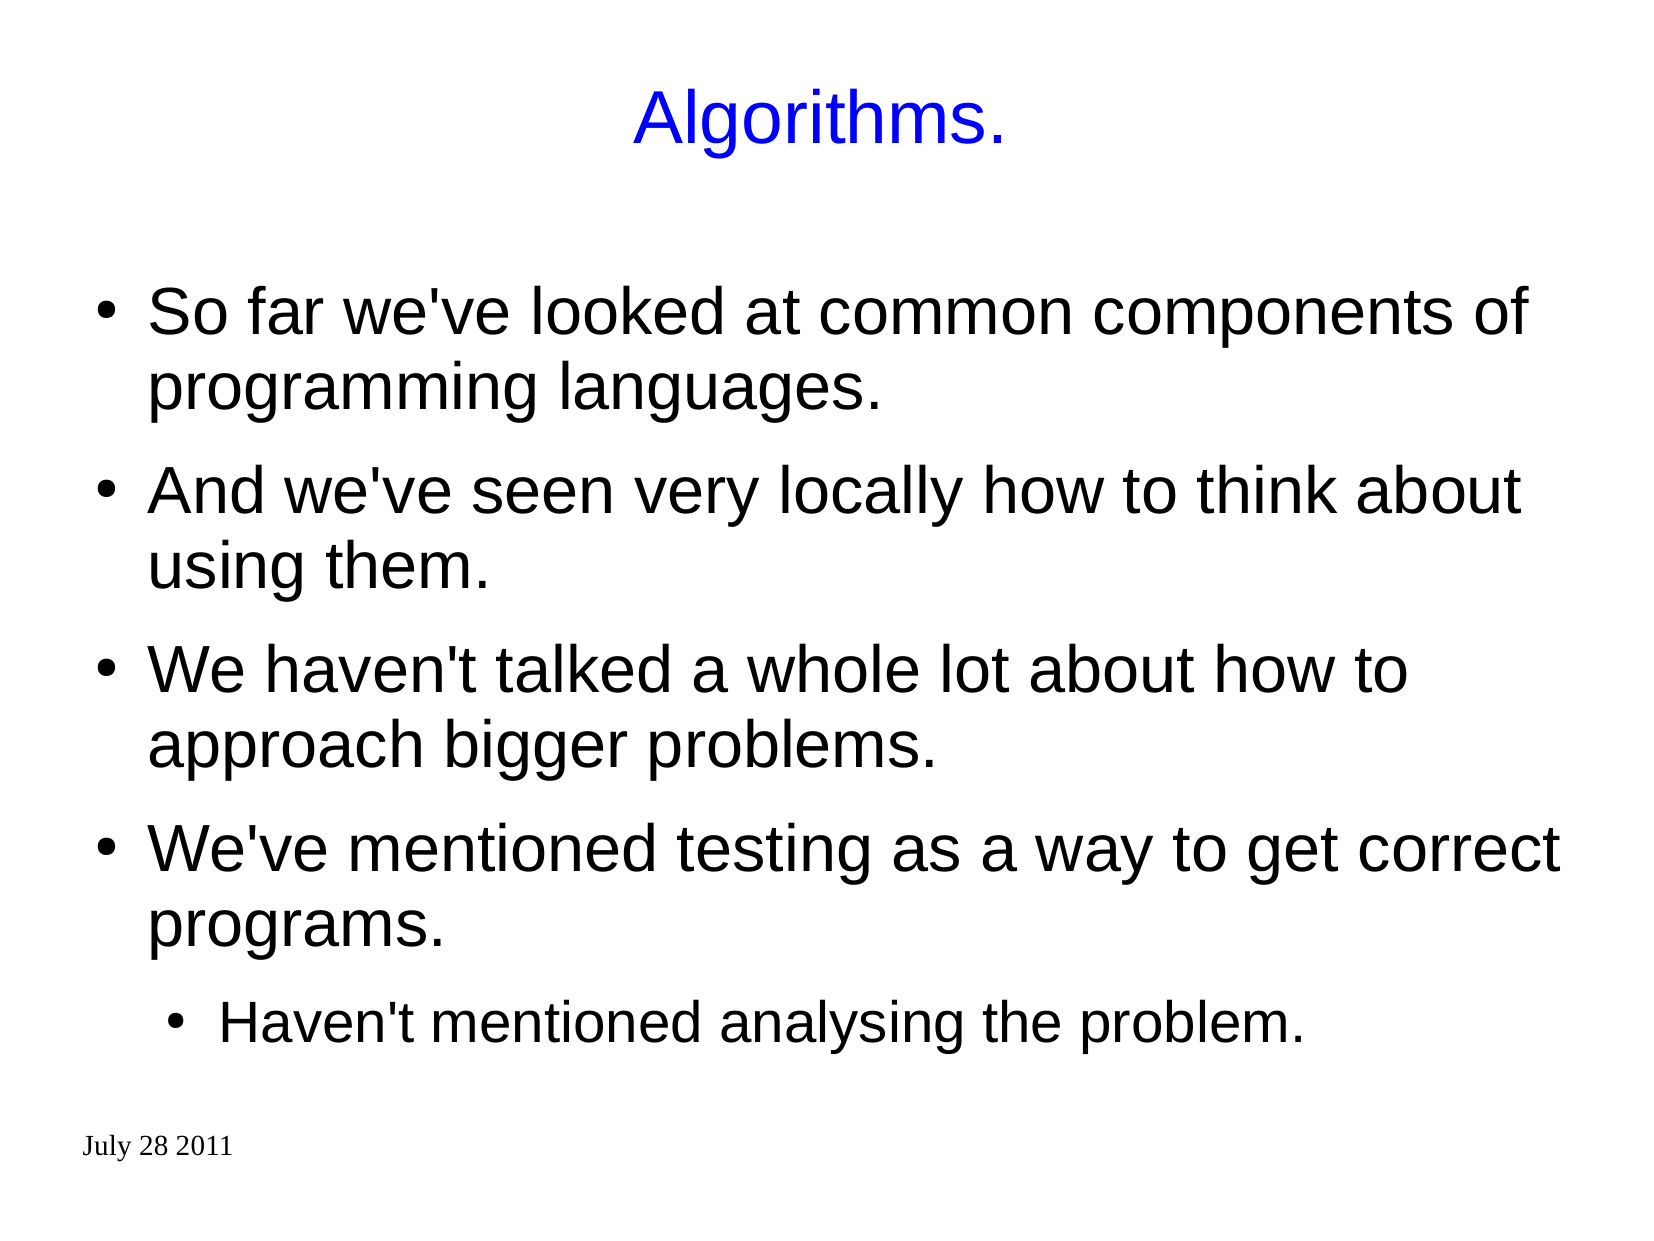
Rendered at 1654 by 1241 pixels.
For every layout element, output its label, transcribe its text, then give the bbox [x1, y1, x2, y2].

list So far we've looked at common components of programming languages. And we've seen very locally how to think about using them. We haven't talked a whole lot about how to approach bigger problems. We've mentioned testing as a way to get correct programs. Haven't mentioned analysing the problem. [76, 274, 1565, 1093]
title Algorithms. [76, 58, 1565, 178]
